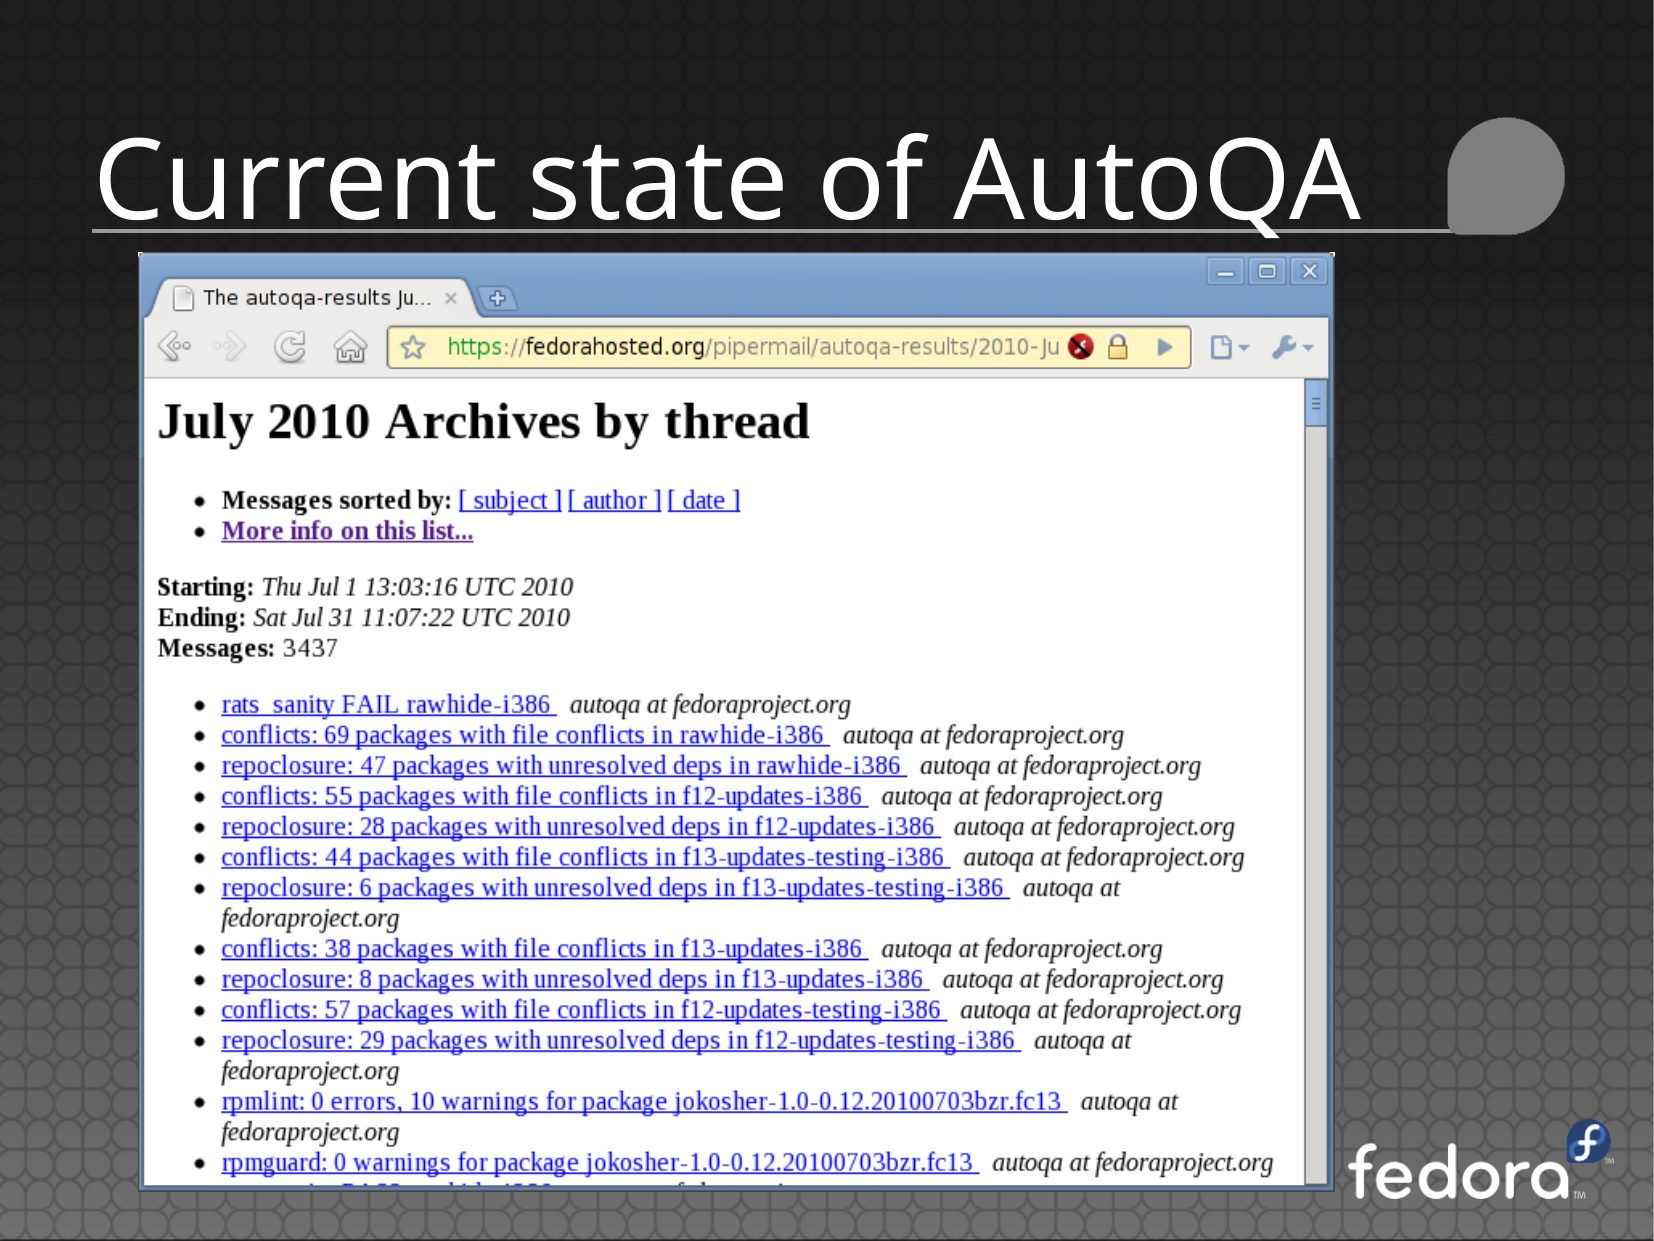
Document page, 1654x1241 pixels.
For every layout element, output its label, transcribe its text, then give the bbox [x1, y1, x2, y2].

title Current state of AutoQA [93, 107, 1582, 244]
picture [0, 0, 1654, 1241]
